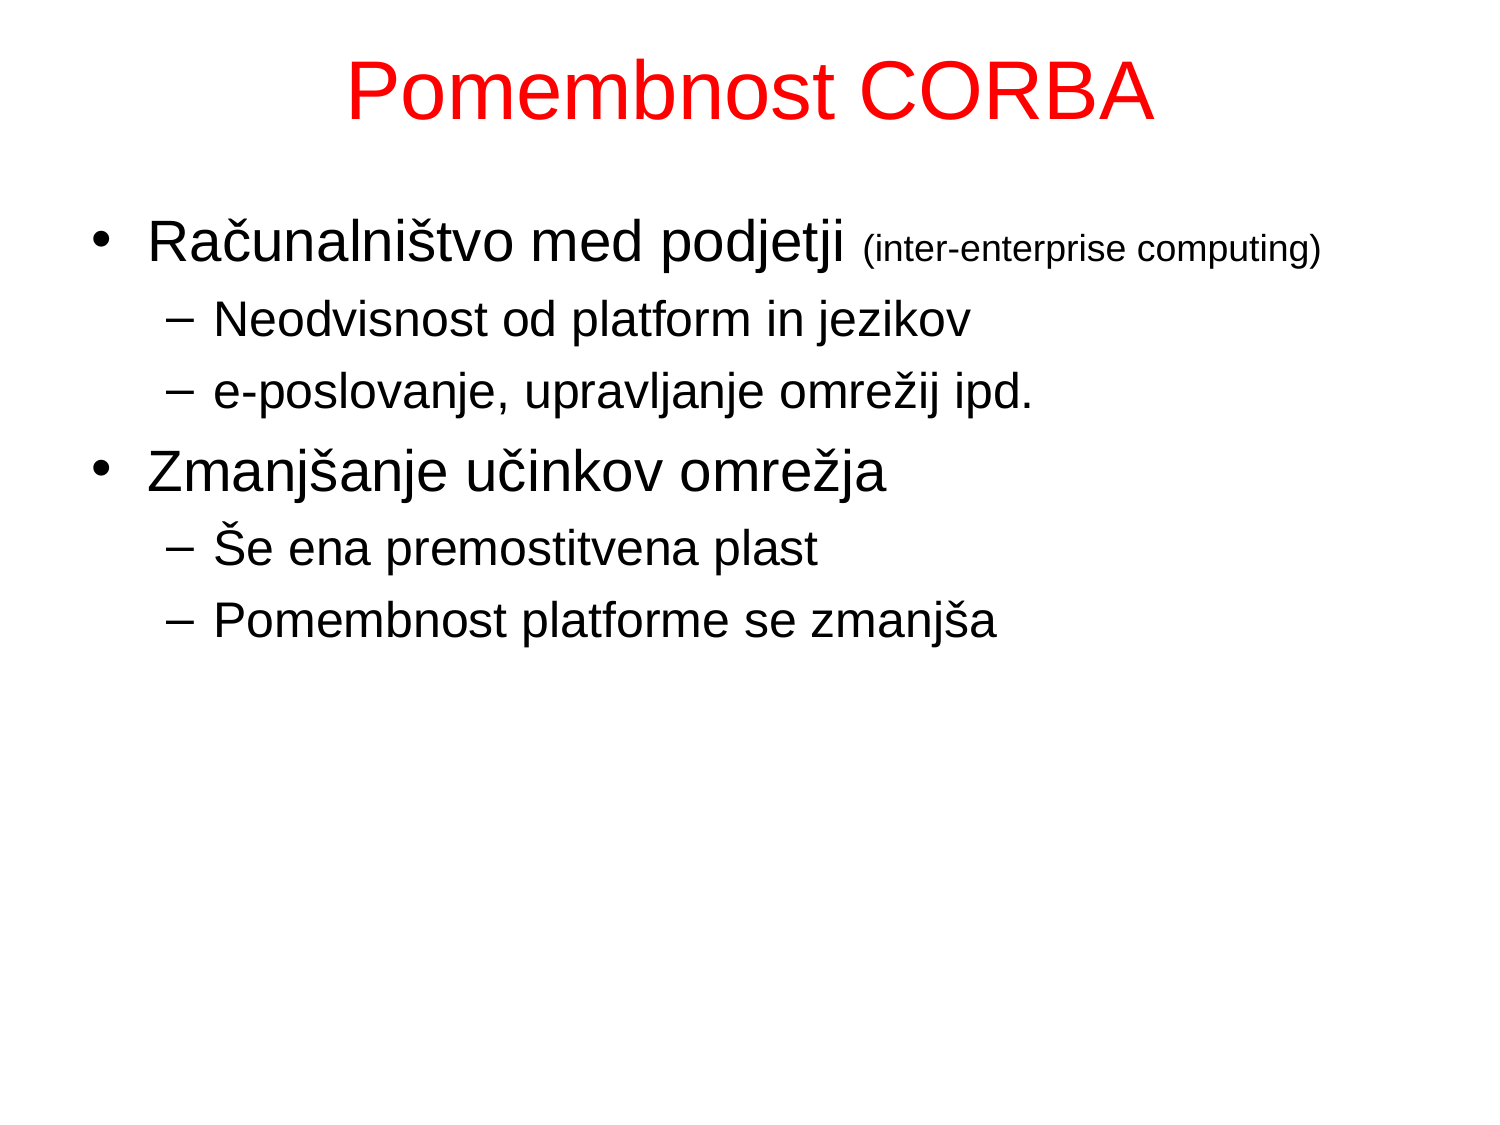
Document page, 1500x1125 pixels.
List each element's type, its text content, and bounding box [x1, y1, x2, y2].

title Pomembnost CORBA [75, 23, 1426, 149]
list Računalništvo med podjetji (inter-enterprise computing) Neodvisnost od platform in jezikov e-poslovanje, upravljanje omrežij ipd. Zmanjšanje učinkov omrežja Še ena premostitvena plast Pomembnost platforme se zmanjša [76, 196, 1427, 939]
